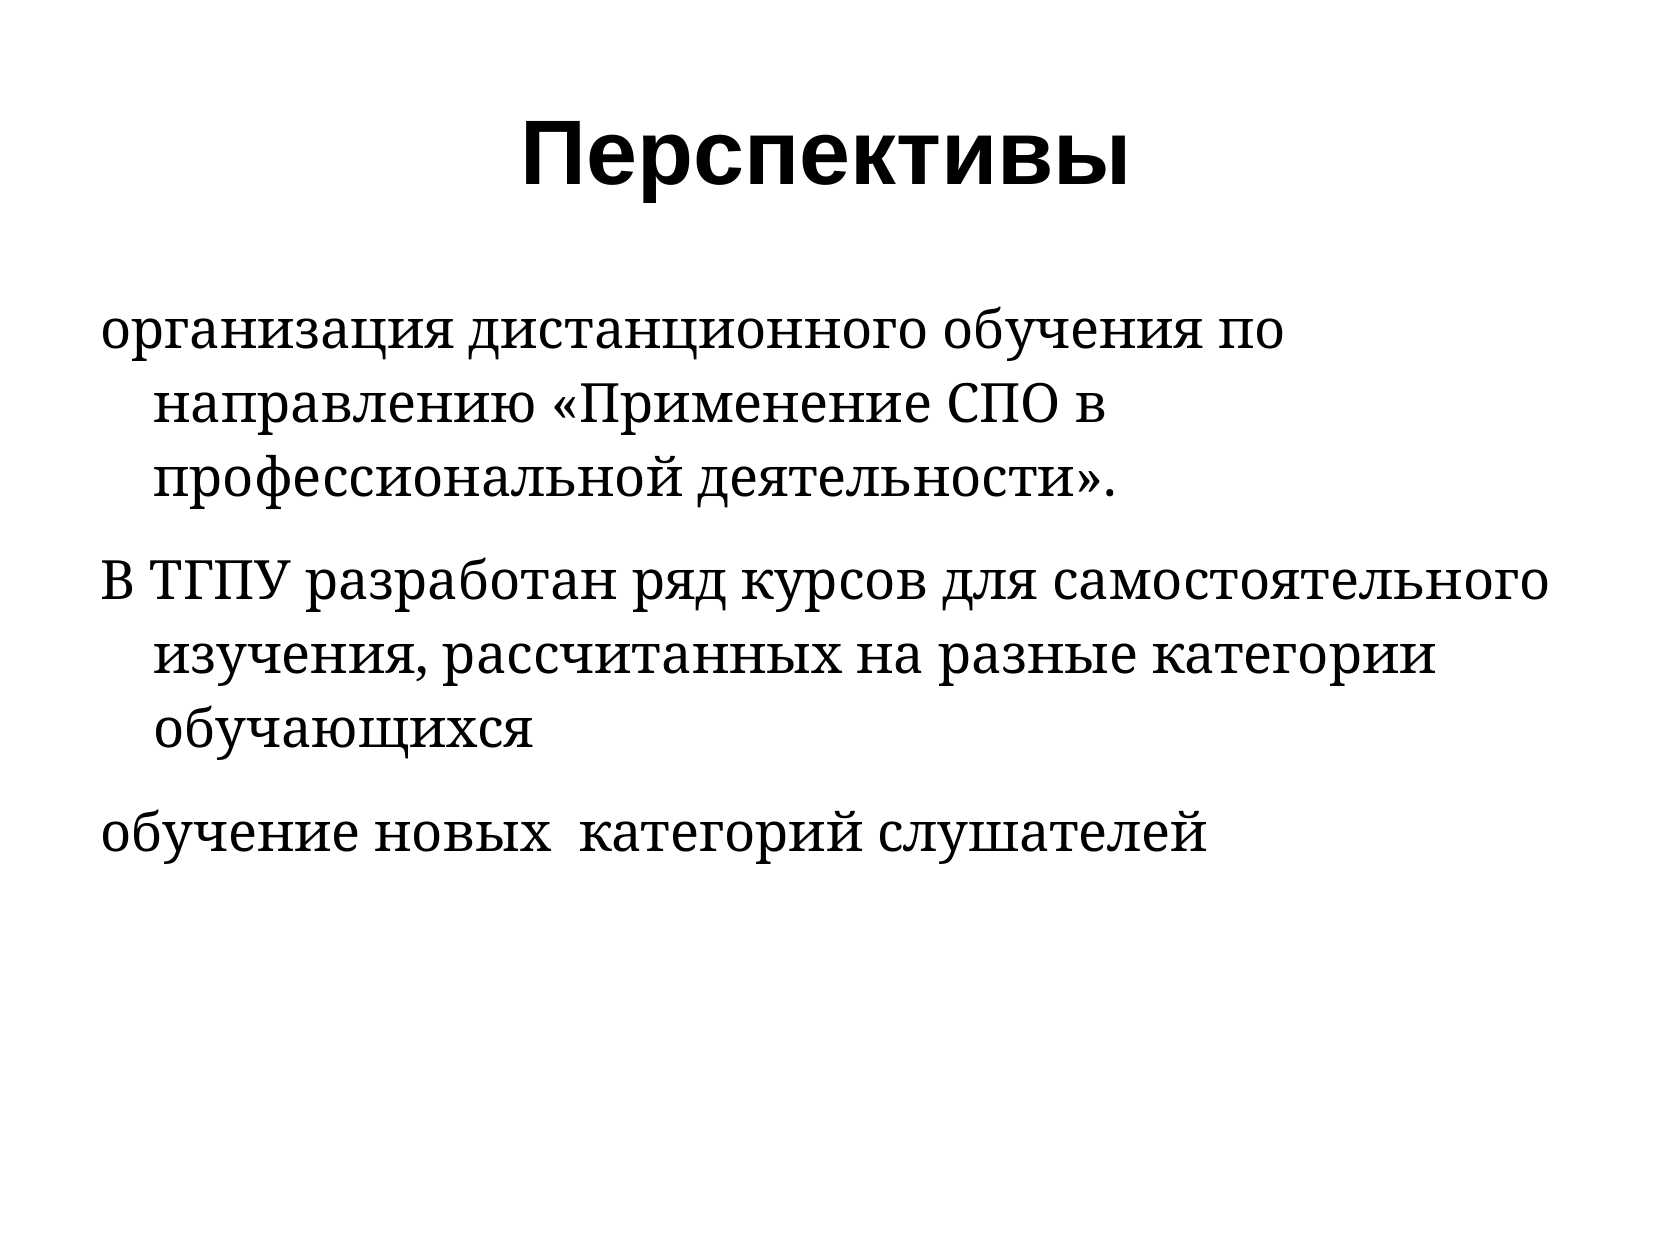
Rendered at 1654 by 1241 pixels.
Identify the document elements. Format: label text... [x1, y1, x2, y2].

title Перспективы [82, 56, 1571, 250]
list организация дистанционного обучения по направлению «Применение СПО в профессиональной деятельности». В ТГПУ разработан ряд курсов для самостоятельного изучения, рассчитанных на разные категории обучающихся обучение новых категорий слушателей [82, 290, 1571, 1094]
